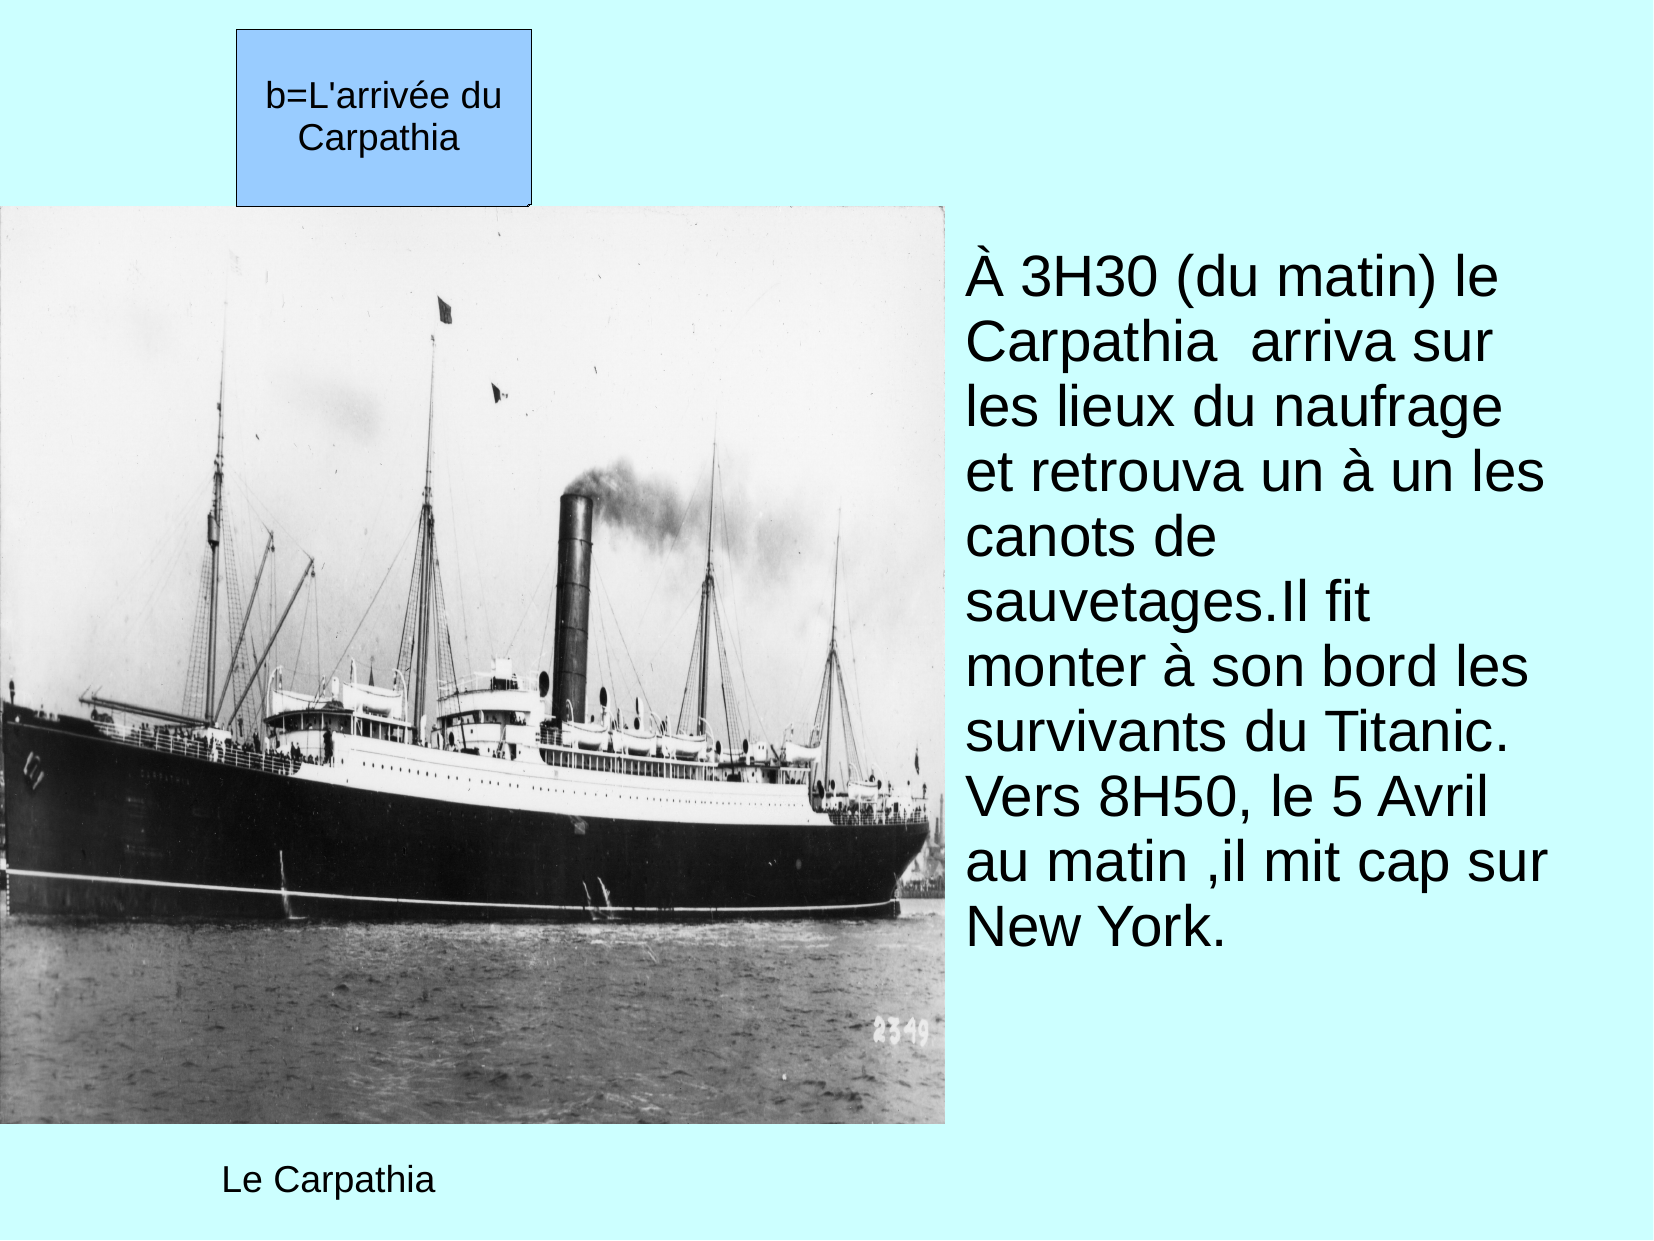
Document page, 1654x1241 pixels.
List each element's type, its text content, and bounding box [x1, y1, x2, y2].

picture [0, 206, 945, 1124]
text_box À 3H30 (du matin) le Carpathia arriva sur les lieux du naufrage et retrouva un à un les canots de sauvetages.Il fit monter à son bord les survivants du Titanic. Vers 8H50, le 5 Avril au matin ,il mit cap sur New York. [950, 236, 1565, 964]
text_box Le Carpathia [206, 1151, 451, 1238]
text_box b=L'arrivée du Carpathia [236, 29, 532, 207]
